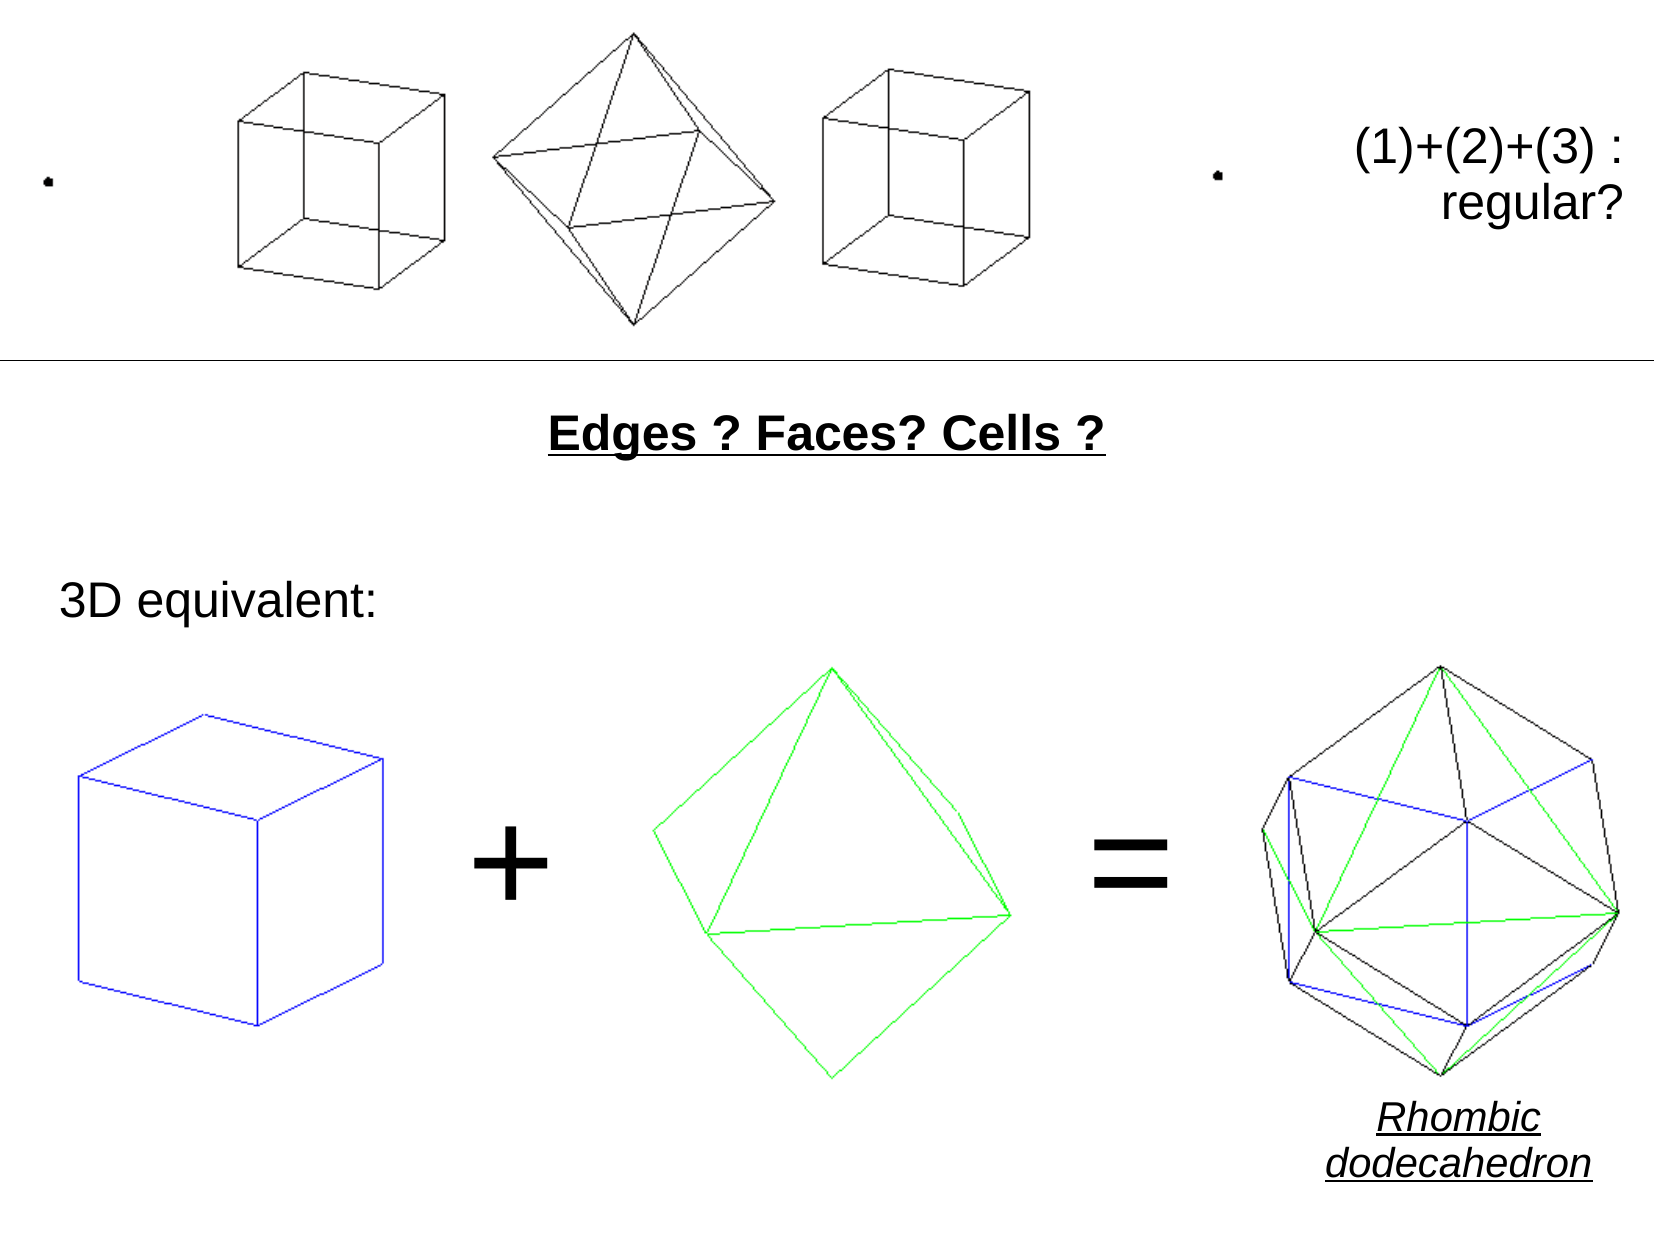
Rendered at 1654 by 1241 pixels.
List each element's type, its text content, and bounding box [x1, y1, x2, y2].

text_box = [1057, 777, 1205, 945]
picture [64, 705, 395, 1036]
text_box (1)+(2)+(3) : regular? [1299, 118, 1625, 230]
picture [36, 25, 1229, 331]
picture [1254, 653, 1626, 1088]
text_box + [437, 777, 585, 945]
text_box Rhombic dodecahedron [1323, 1086, 1595, 1193]
text_box Edges ? Faces? Cells ? 3D equivalent: [59, 405, 1595, 629]
picture [645, 658, 1018, 1084]
